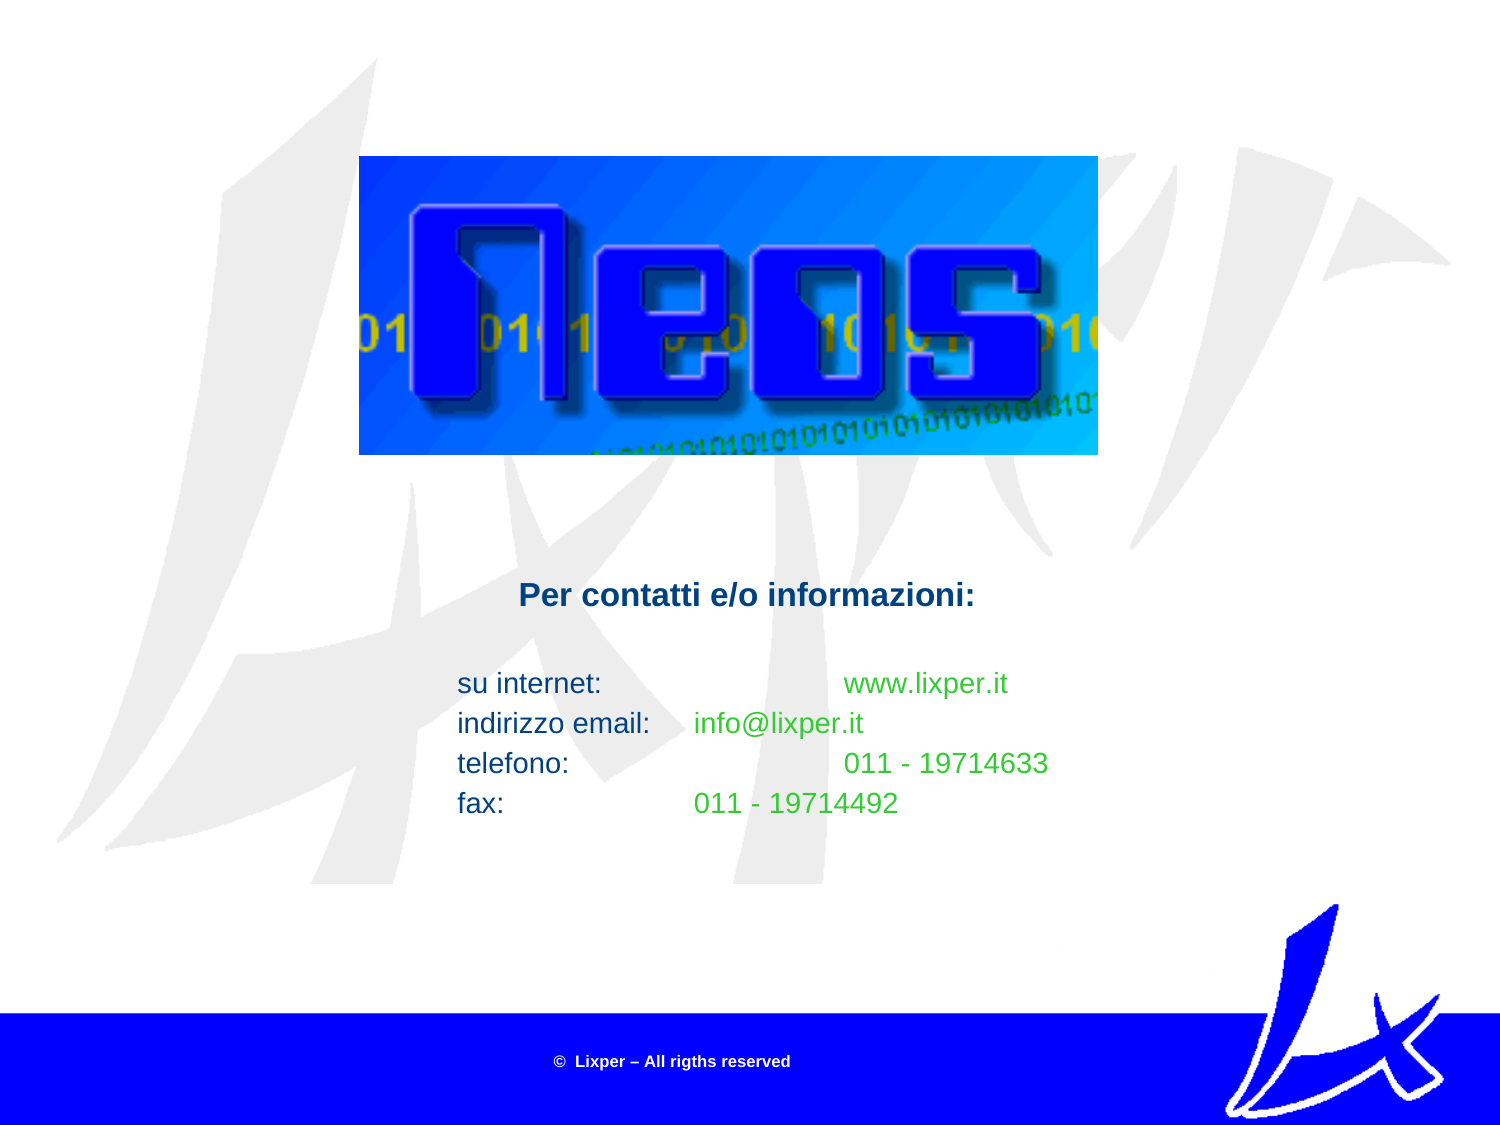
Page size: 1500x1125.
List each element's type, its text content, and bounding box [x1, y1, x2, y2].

list Per contatti e/o informazioni: su internet: www.lixper.it indirizzo email: info@lixper.it telefono: 011 - 19714633 fax: 011 - 19714492 [379, 523, 1138, 898]
picture [0, 0, 1500, 1125]
